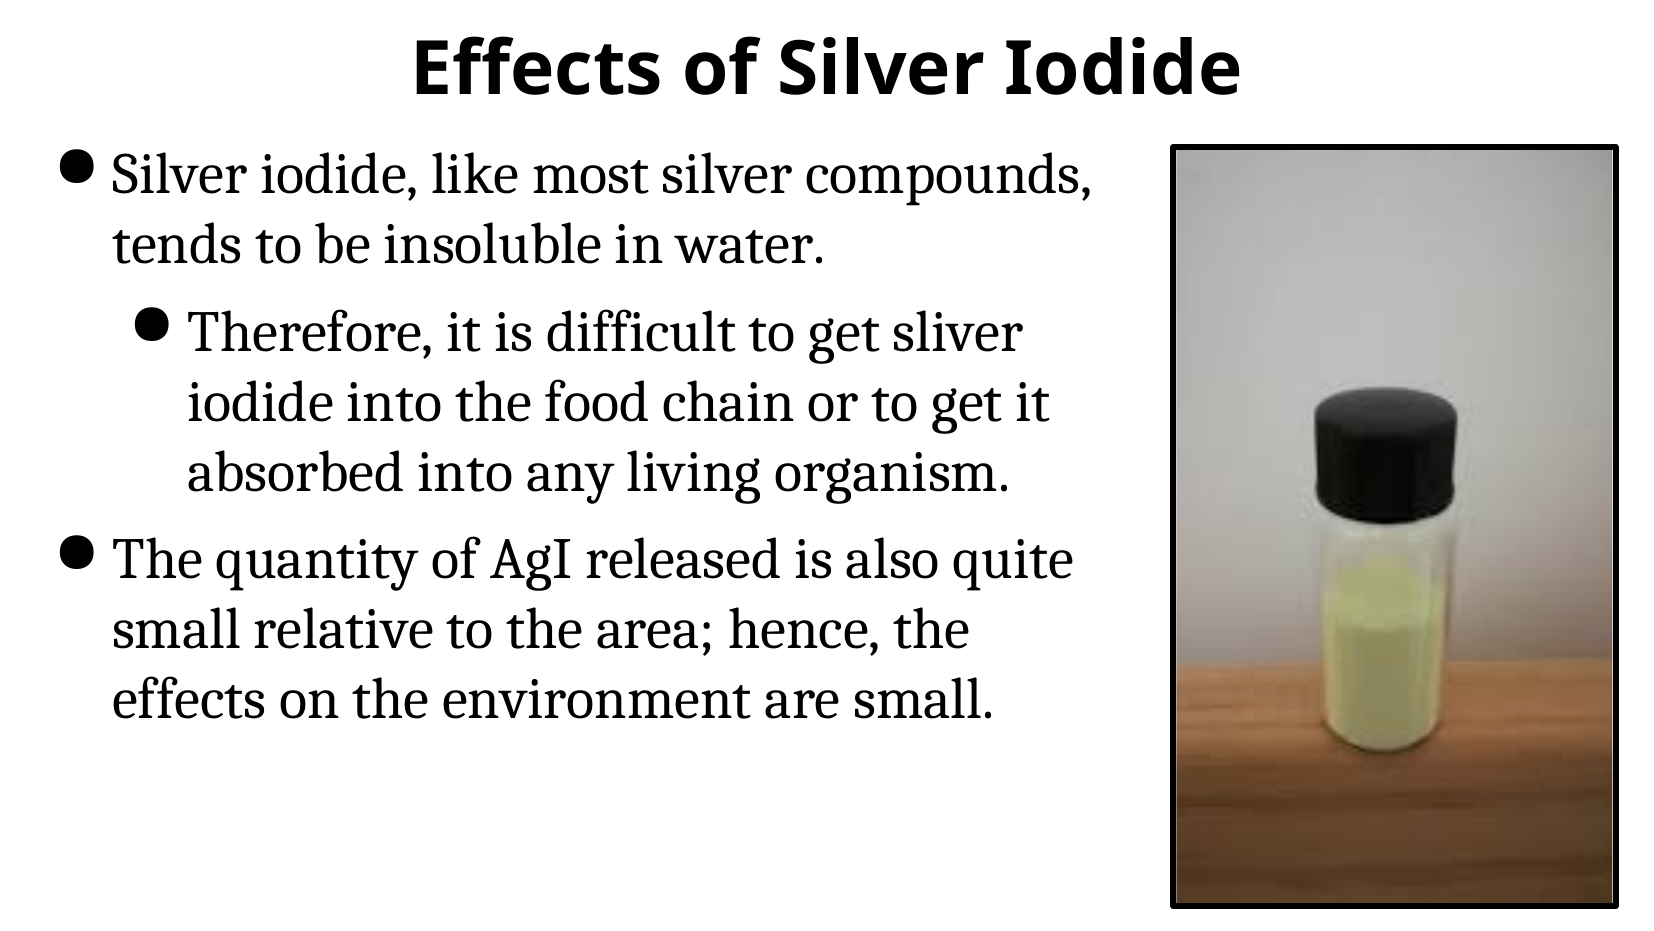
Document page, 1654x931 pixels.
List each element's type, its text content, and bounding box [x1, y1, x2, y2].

picture [1176, 150, 1613, 904]
title Effects of Silver Iodide [0, 17, 1654, 124]
text_box Silver iodide, like most silver compounds, tends to be insoluble in water. Therefore, it is difficult to get sliver iodide into the food chain or to get it absorbed into any living organism. The quantity of AgI released is also quite small relative to the area; hence, the effects on the environment are small. [37, 67, 1126, 878]
